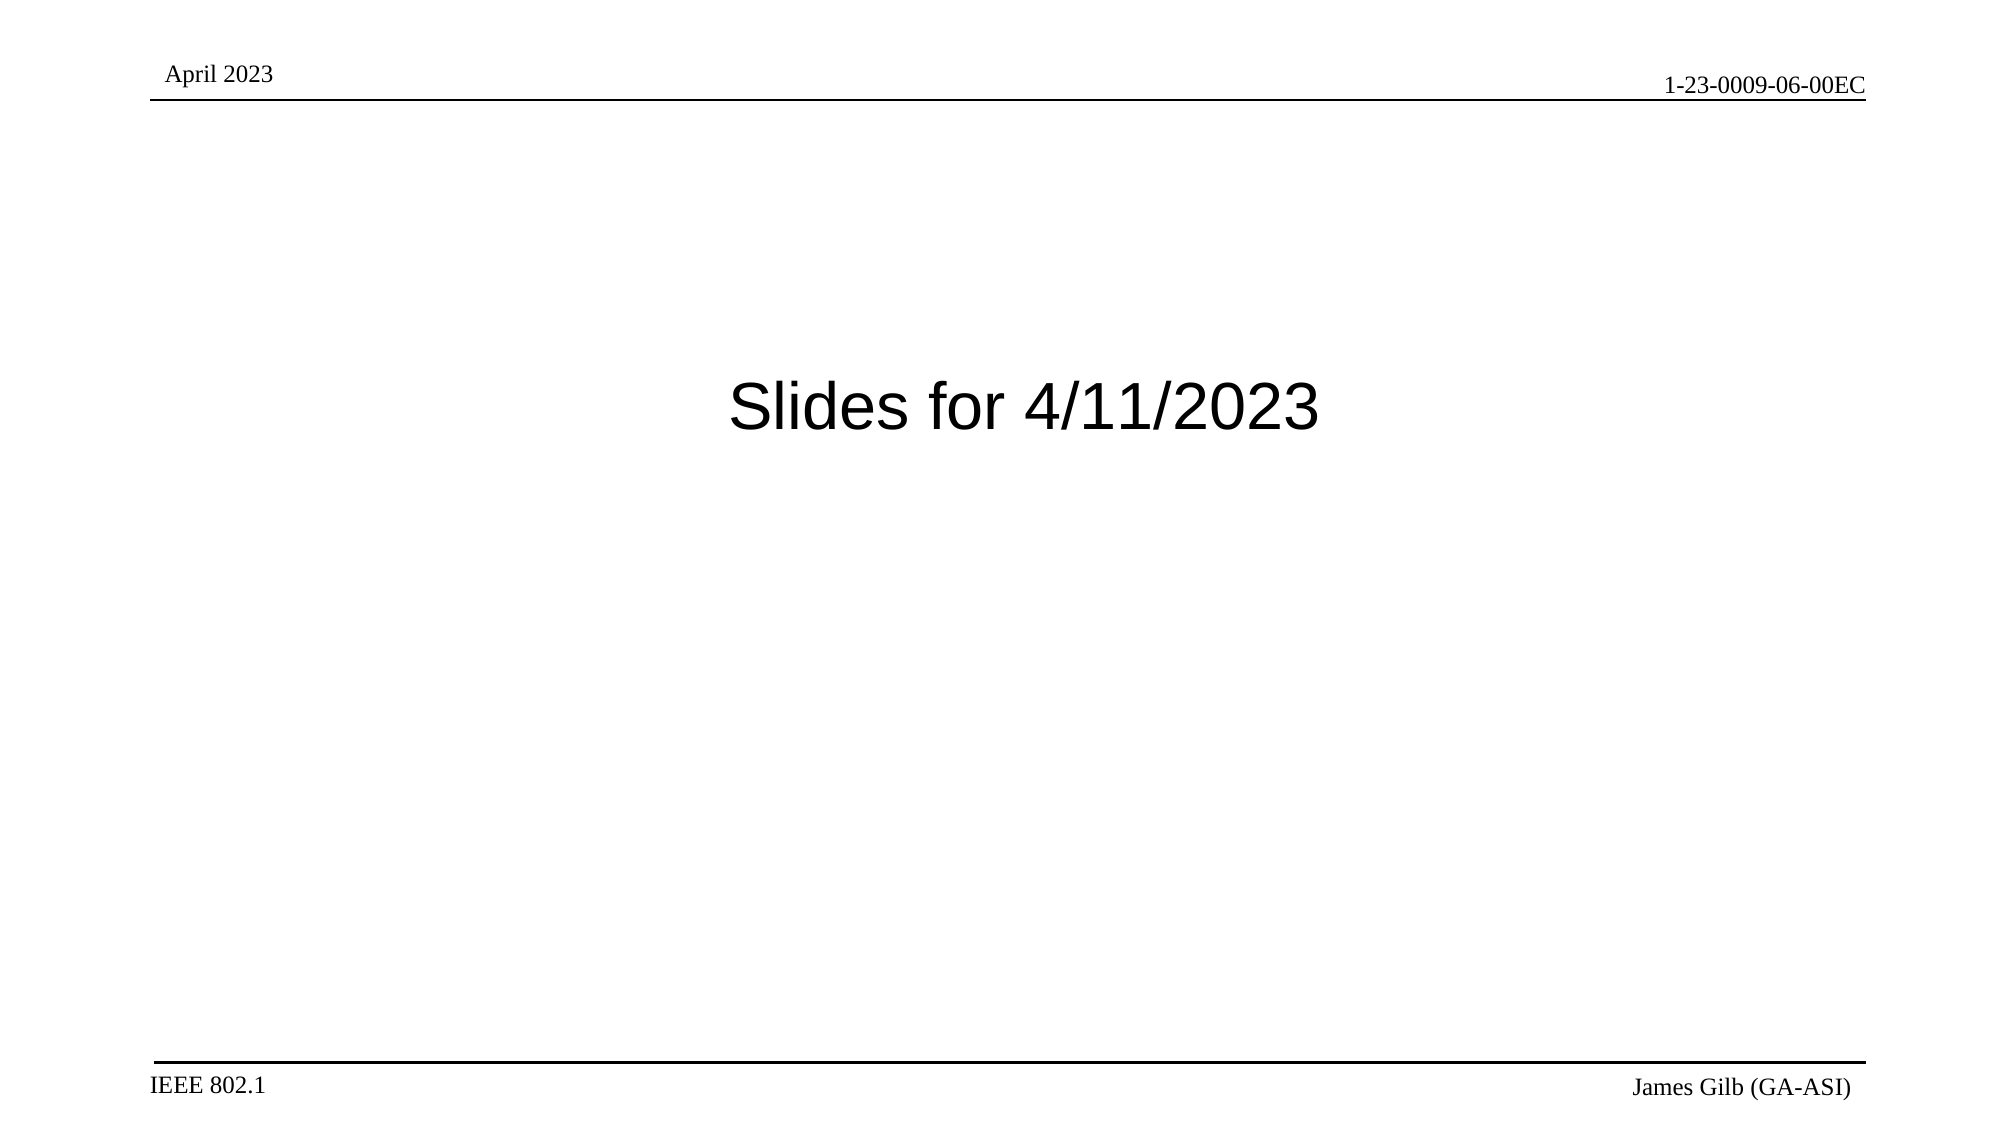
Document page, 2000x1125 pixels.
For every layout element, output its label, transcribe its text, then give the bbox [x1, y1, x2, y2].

subtitle Slides for 4/11/2023 [149, 112, 1900, 693]
